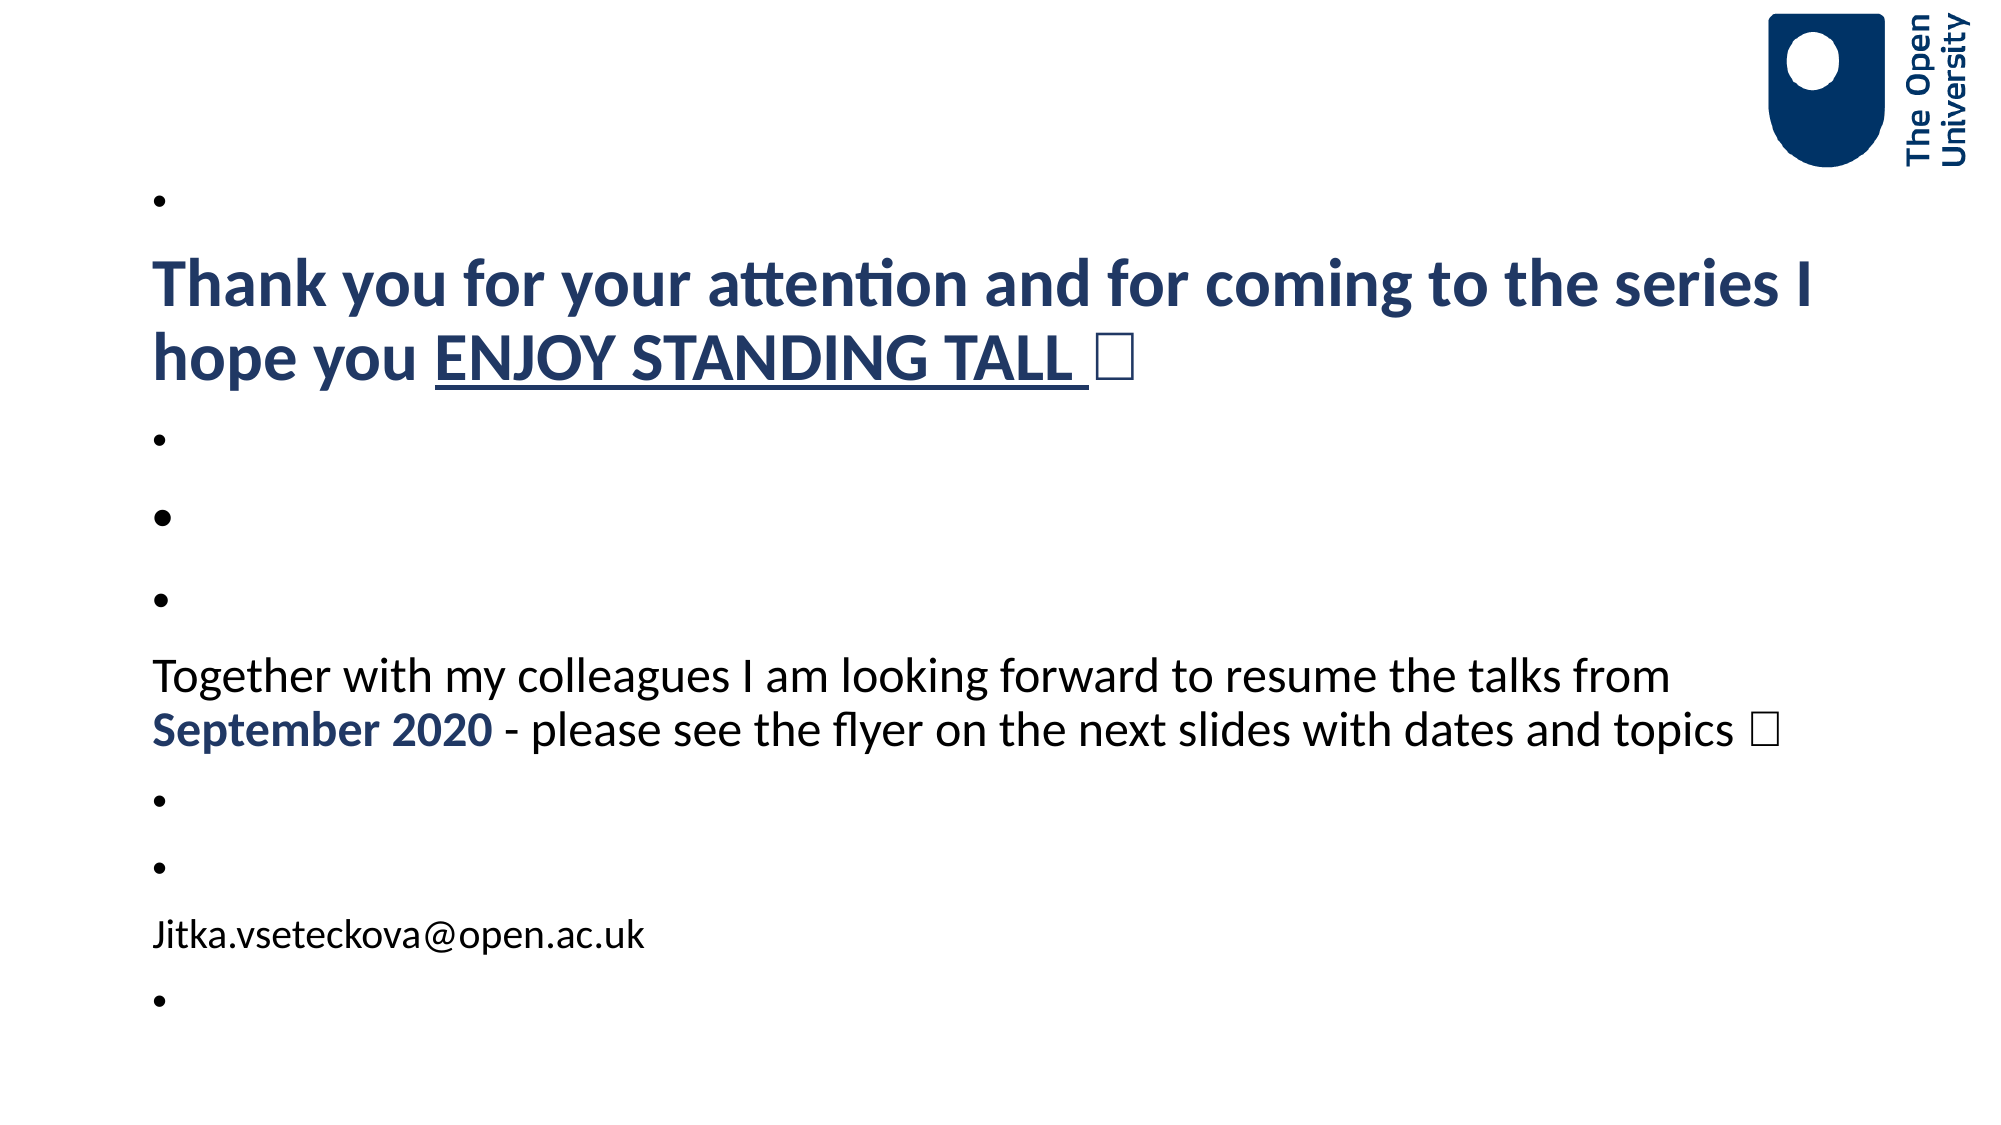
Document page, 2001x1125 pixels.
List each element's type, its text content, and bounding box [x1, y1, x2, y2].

list Thank you for your attention and for coming to the series I hope you ENJOY STANDING TALL  Together with my colleagues I am looking forward to resume the talks from September 2020 - please see the flyer on the next slides with dates and topics  Jitka.vseteckova@open.ac.uk [137, 169, 1863, 1014]
picture [1767, 10, 1971, 170]
